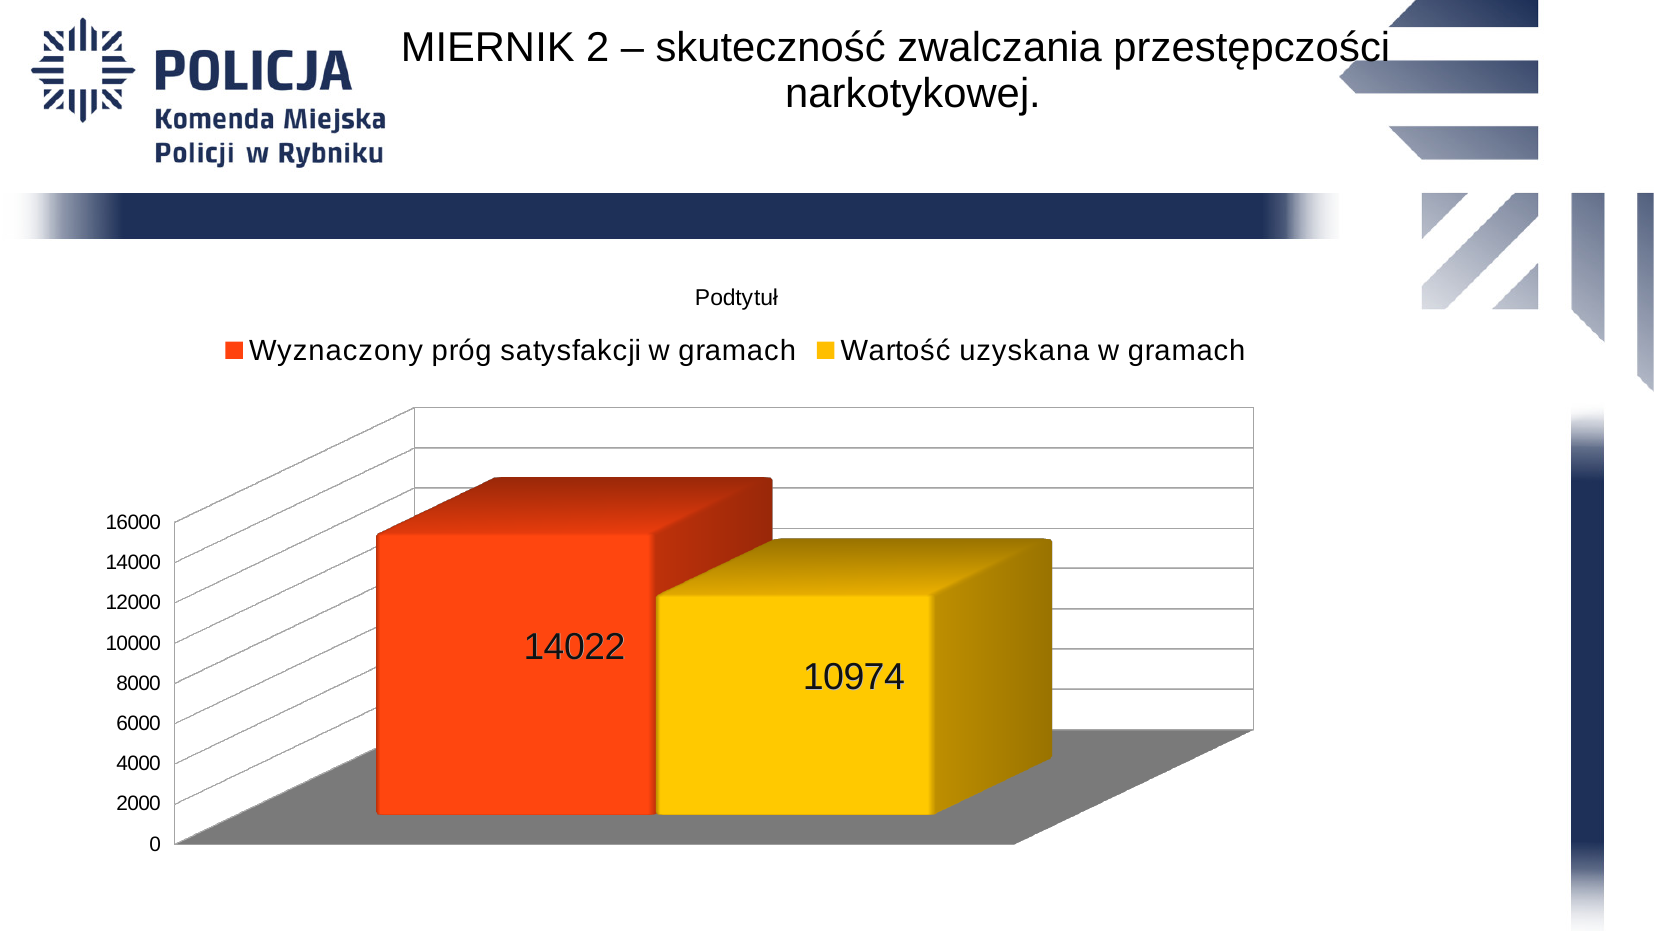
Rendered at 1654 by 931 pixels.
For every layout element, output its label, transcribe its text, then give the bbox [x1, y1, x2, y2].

picture [0, 0, 1654, 931]
chart [27, 263, 1445, 902]
title MIERNIK 2 – skuteczność zwalczania przestępczości narkotykowej. [82, 23, 1571, 210]
